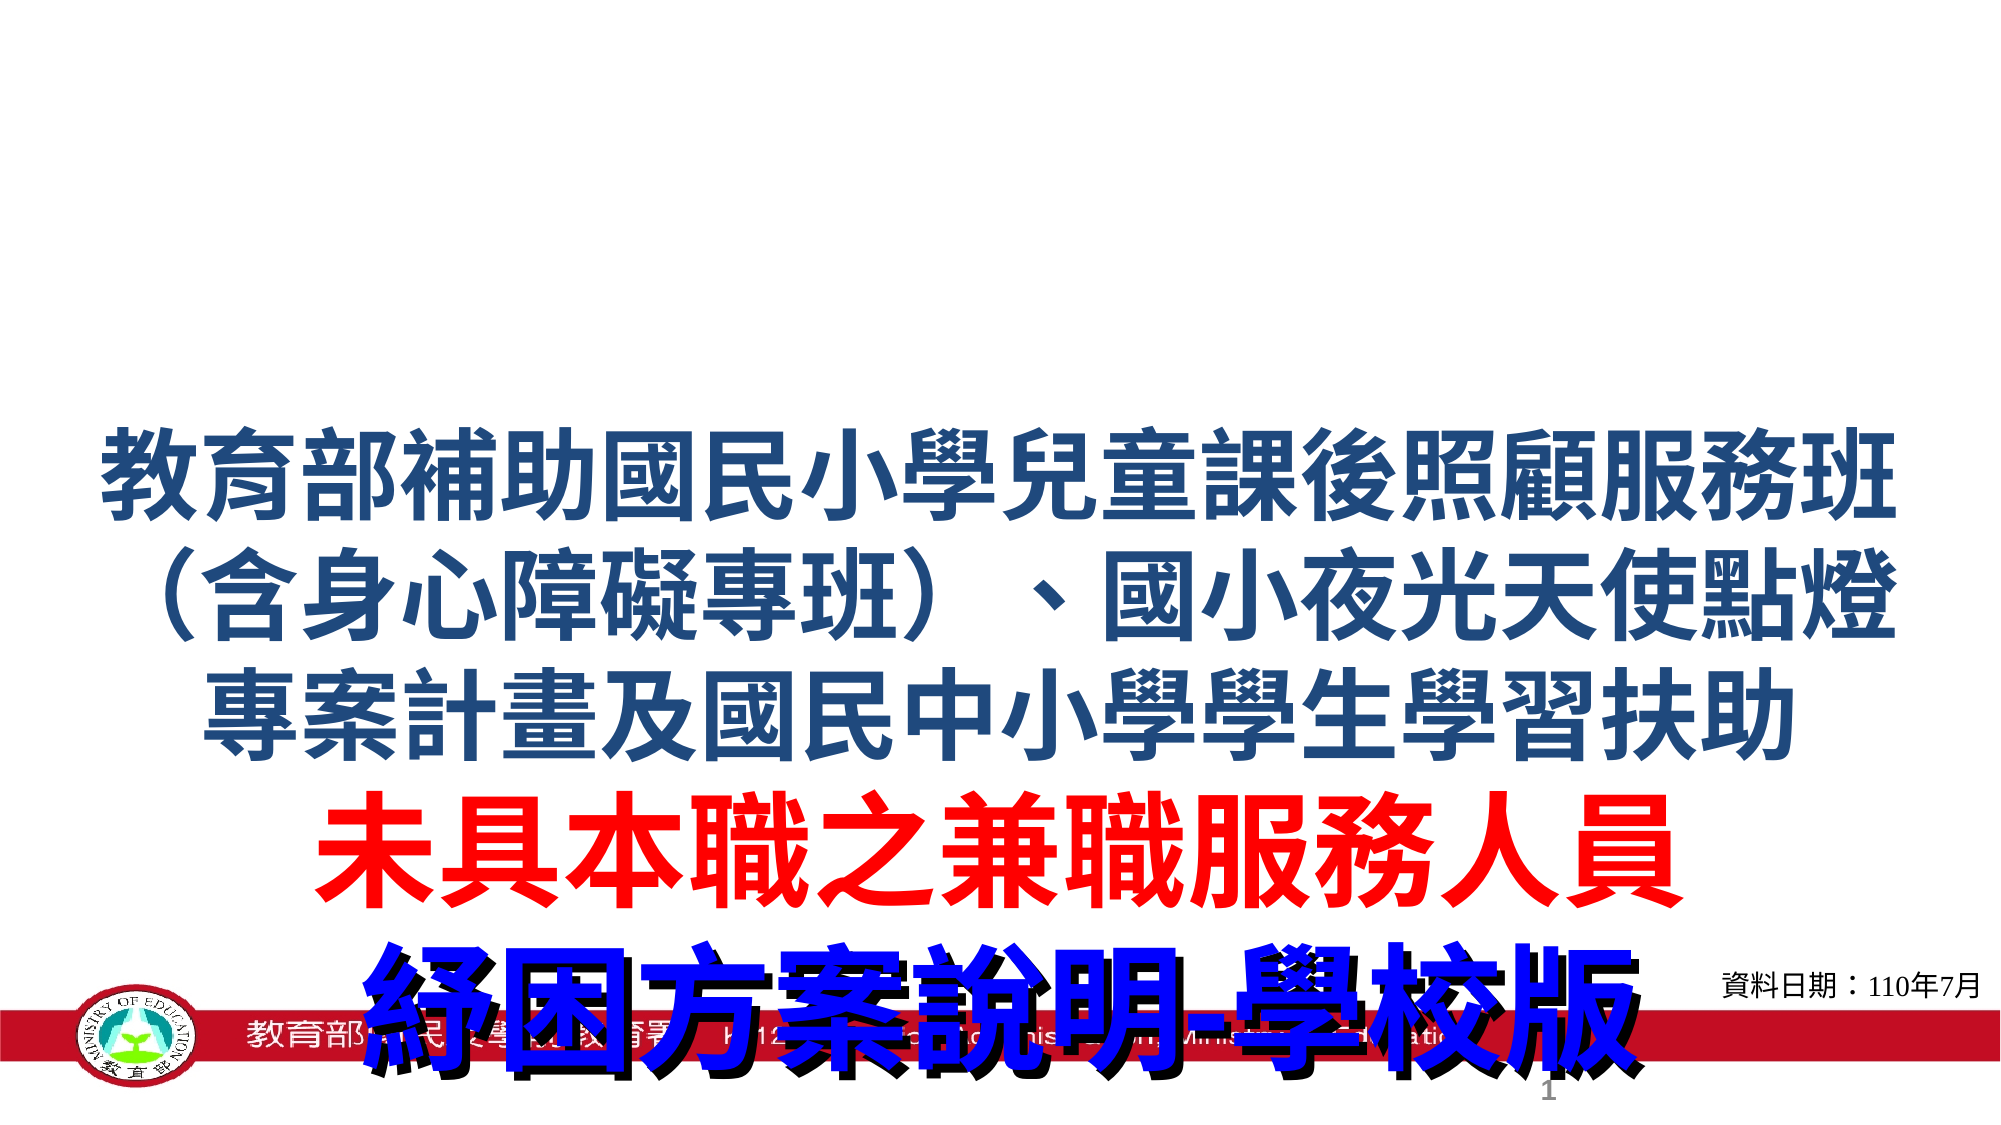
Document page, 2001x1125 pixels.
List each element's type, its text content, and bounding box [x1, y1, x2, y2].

text_box 教育部補助國民小學兒童課後照顧服務班（含身心障礙專班）、國小夜光天使點燈專案計畫及國民中小學學生學習扶助 未具本職之兼職服務人員 紓困方案說明-學校版 [51, 405, 1949, 592]
picture [0, 0, 2001, 1125]
text_box 資料日期：110年7月 [1706, 959, 2000, 1010]
text_box <編號> [1525, 1058, 1993, 1119]
